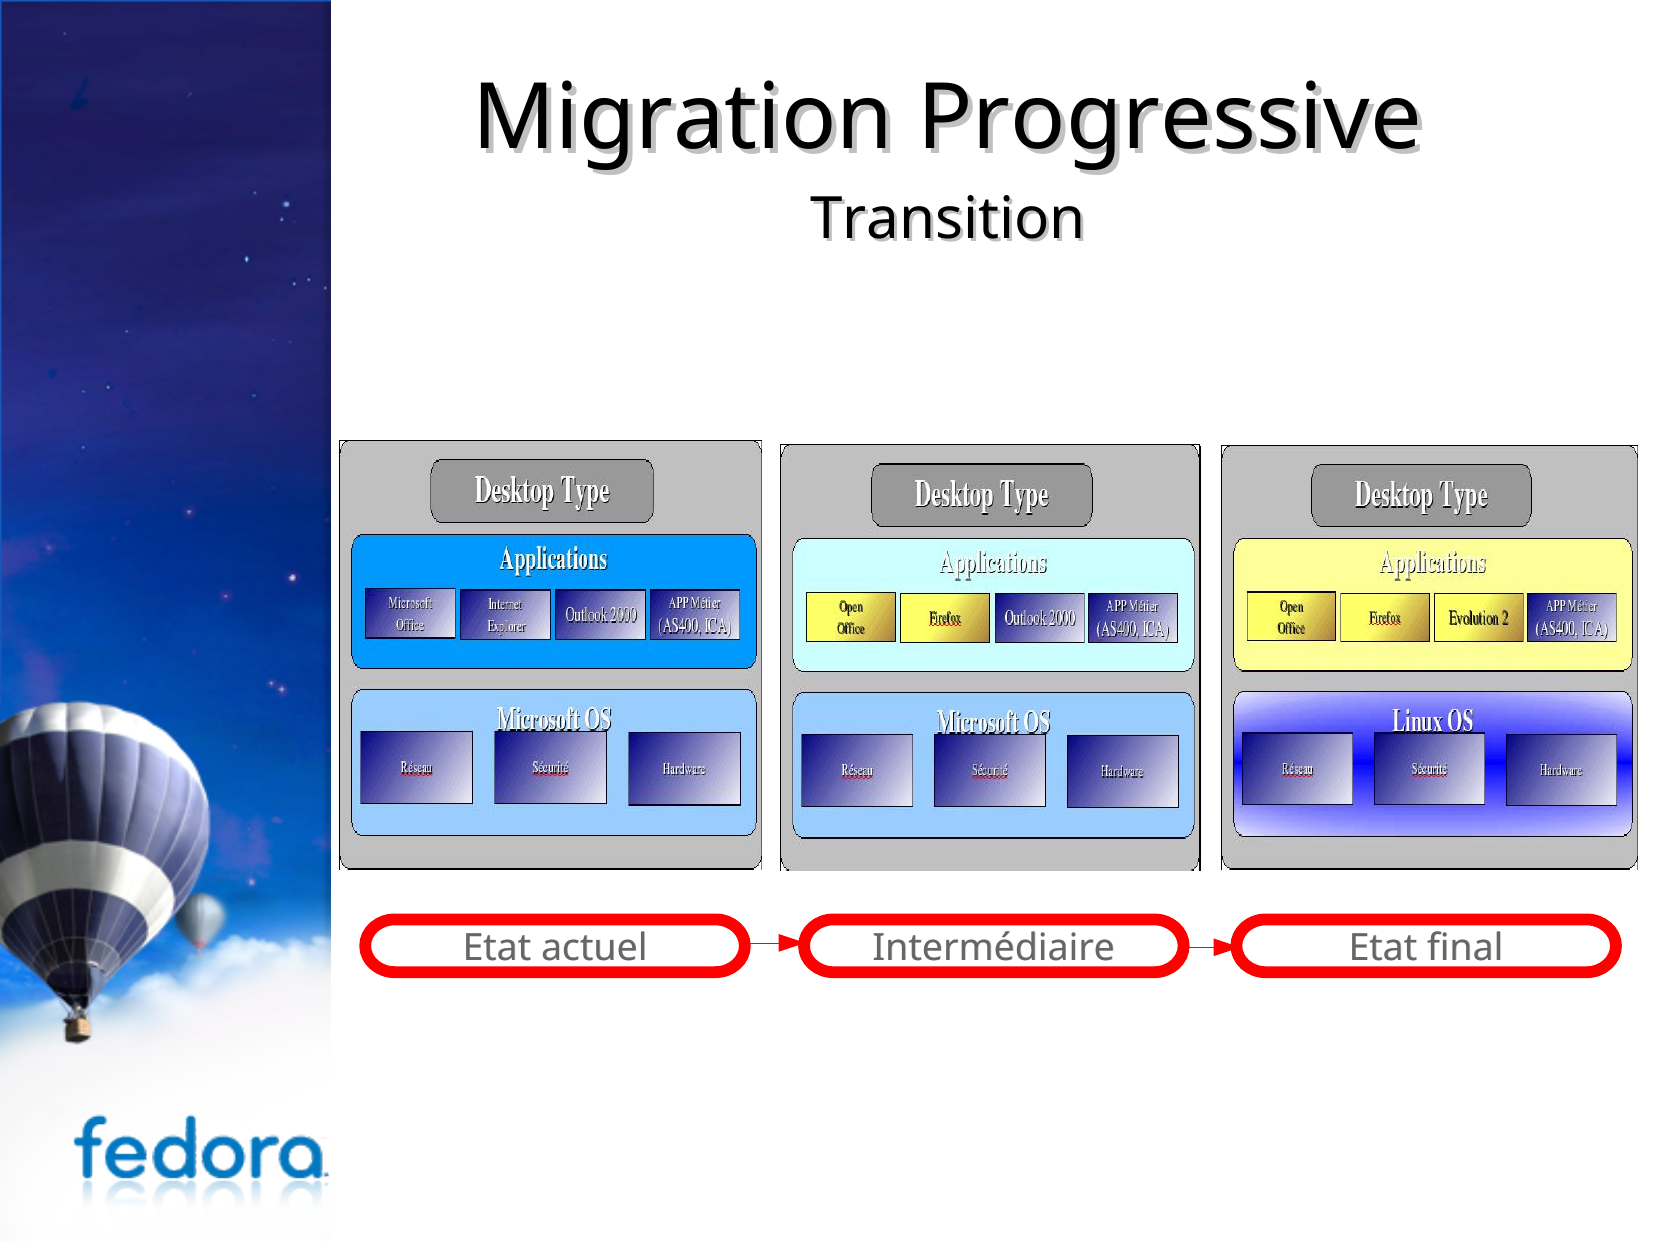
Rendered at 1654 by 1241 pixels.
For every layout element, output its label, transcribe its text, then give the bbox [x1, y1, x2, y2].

text_box Etat actuel [365, 919, 745, 973]
text_box Etat final [1236, 919, 1616, 973]
title Migration Progressive Transition [331, 49, 1571, 257]
text_box Intermédiaire [804, 919, 1184, 973]
picture [338, 440, 762, 870]
picture [0, 0, 331, 1241]
picture [1221, 445, 1638, 870]
picture [780, 443, 1201, 871]
